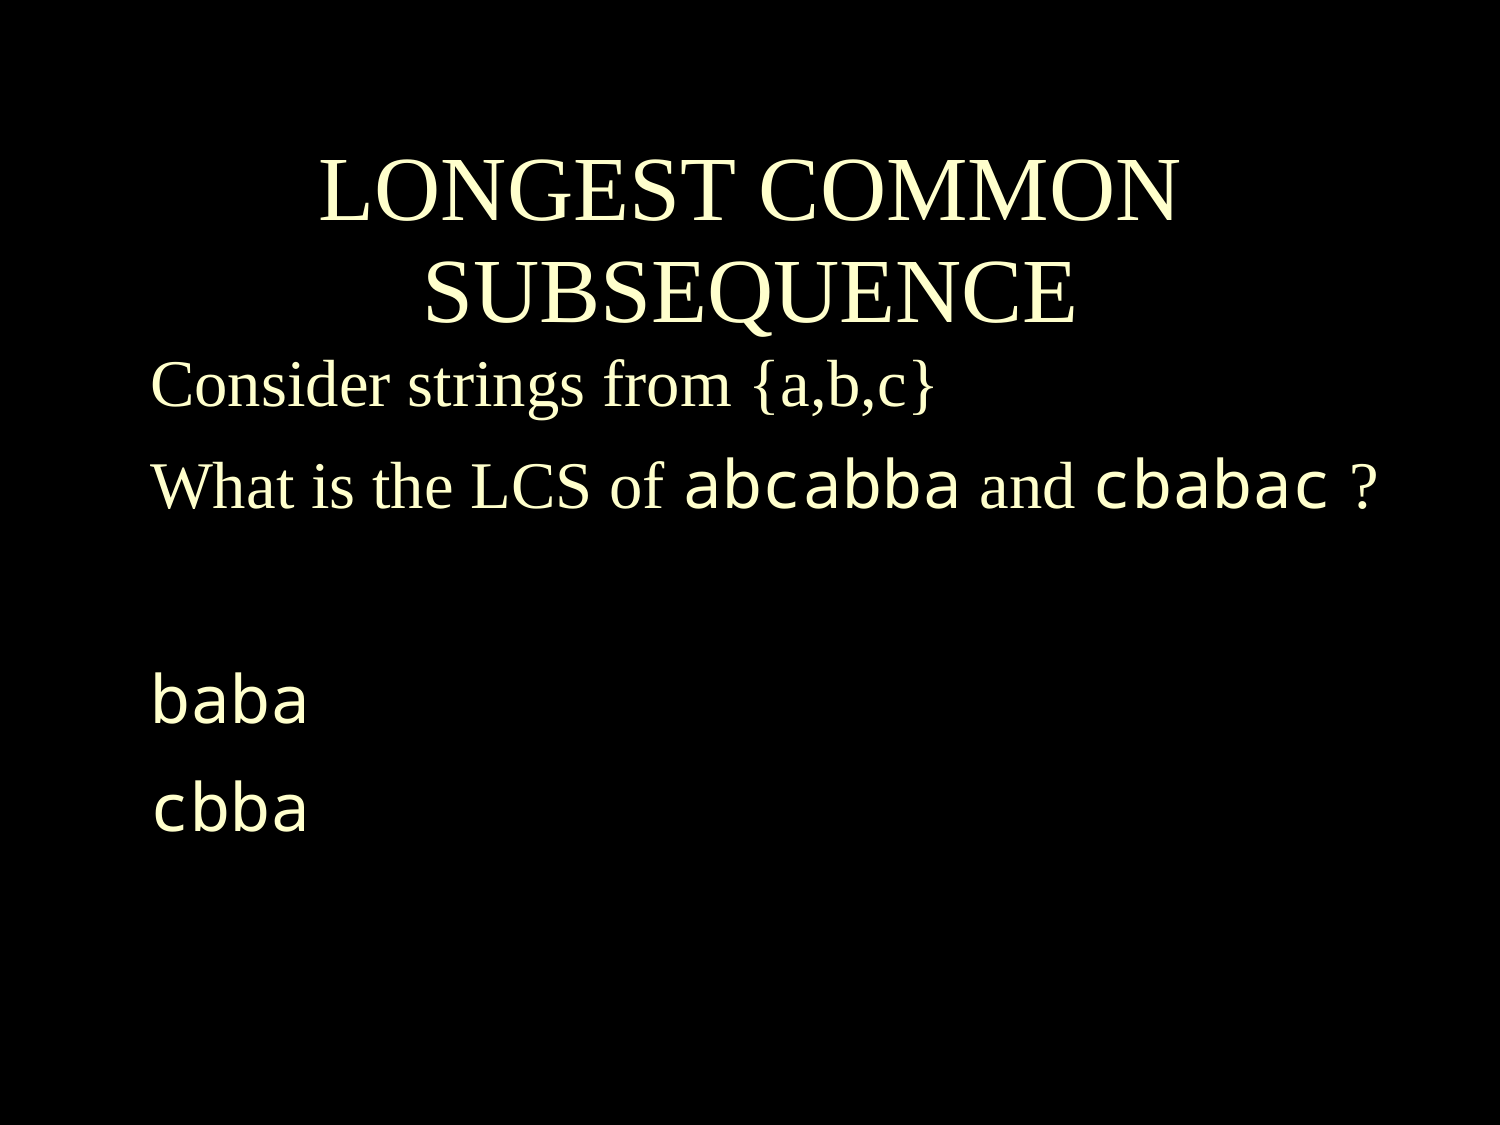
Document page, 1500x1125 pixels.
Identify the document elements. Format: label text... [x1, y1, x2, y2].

title LONGEST COMMON SUBSEQUENCE [22, 139, 1480, 343]
list Consider strings from {a,b,c} What is the LCS of abcabba and cbabac ? baba cbba [150, 347, 1482, 1011]
